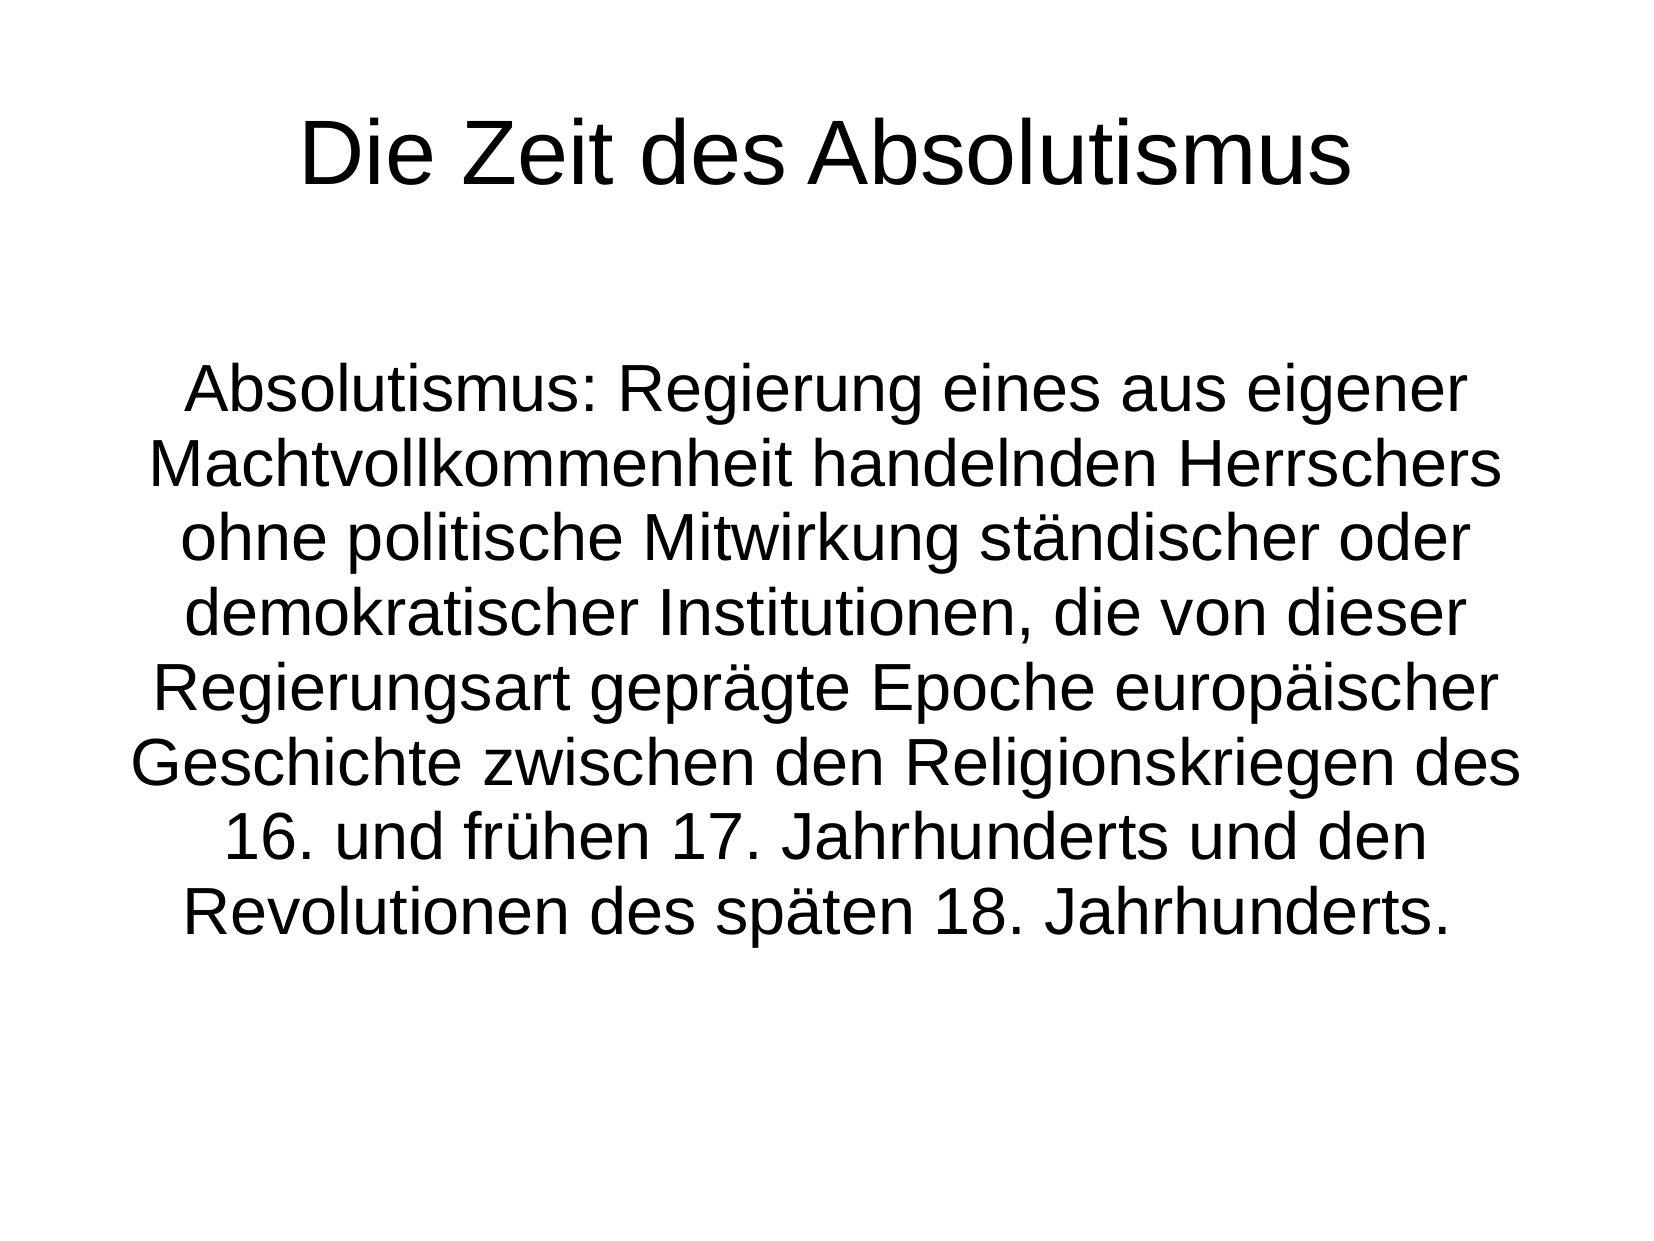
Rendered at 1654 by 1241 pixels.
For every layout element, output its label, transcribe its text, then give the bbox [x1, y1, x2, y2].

subtitle Absolutismus: Regierung eines aus eigener Machtvollkommenheit handelnden Herrschers ohne politische Mitwirkung ständischer oder demokratischer Institutionen, die von dieser Regierungsart geprägte Epoche europäischer Geschichte zwischen den Religionskriegen des 16. und frühen 17. Jahrhunderts und den Revolutionen des späten 18. Jahrhunderts. [82, 290, 1571, 1010]
title Die Zeit des Absolutismus [82, 49, 1571, 257]
